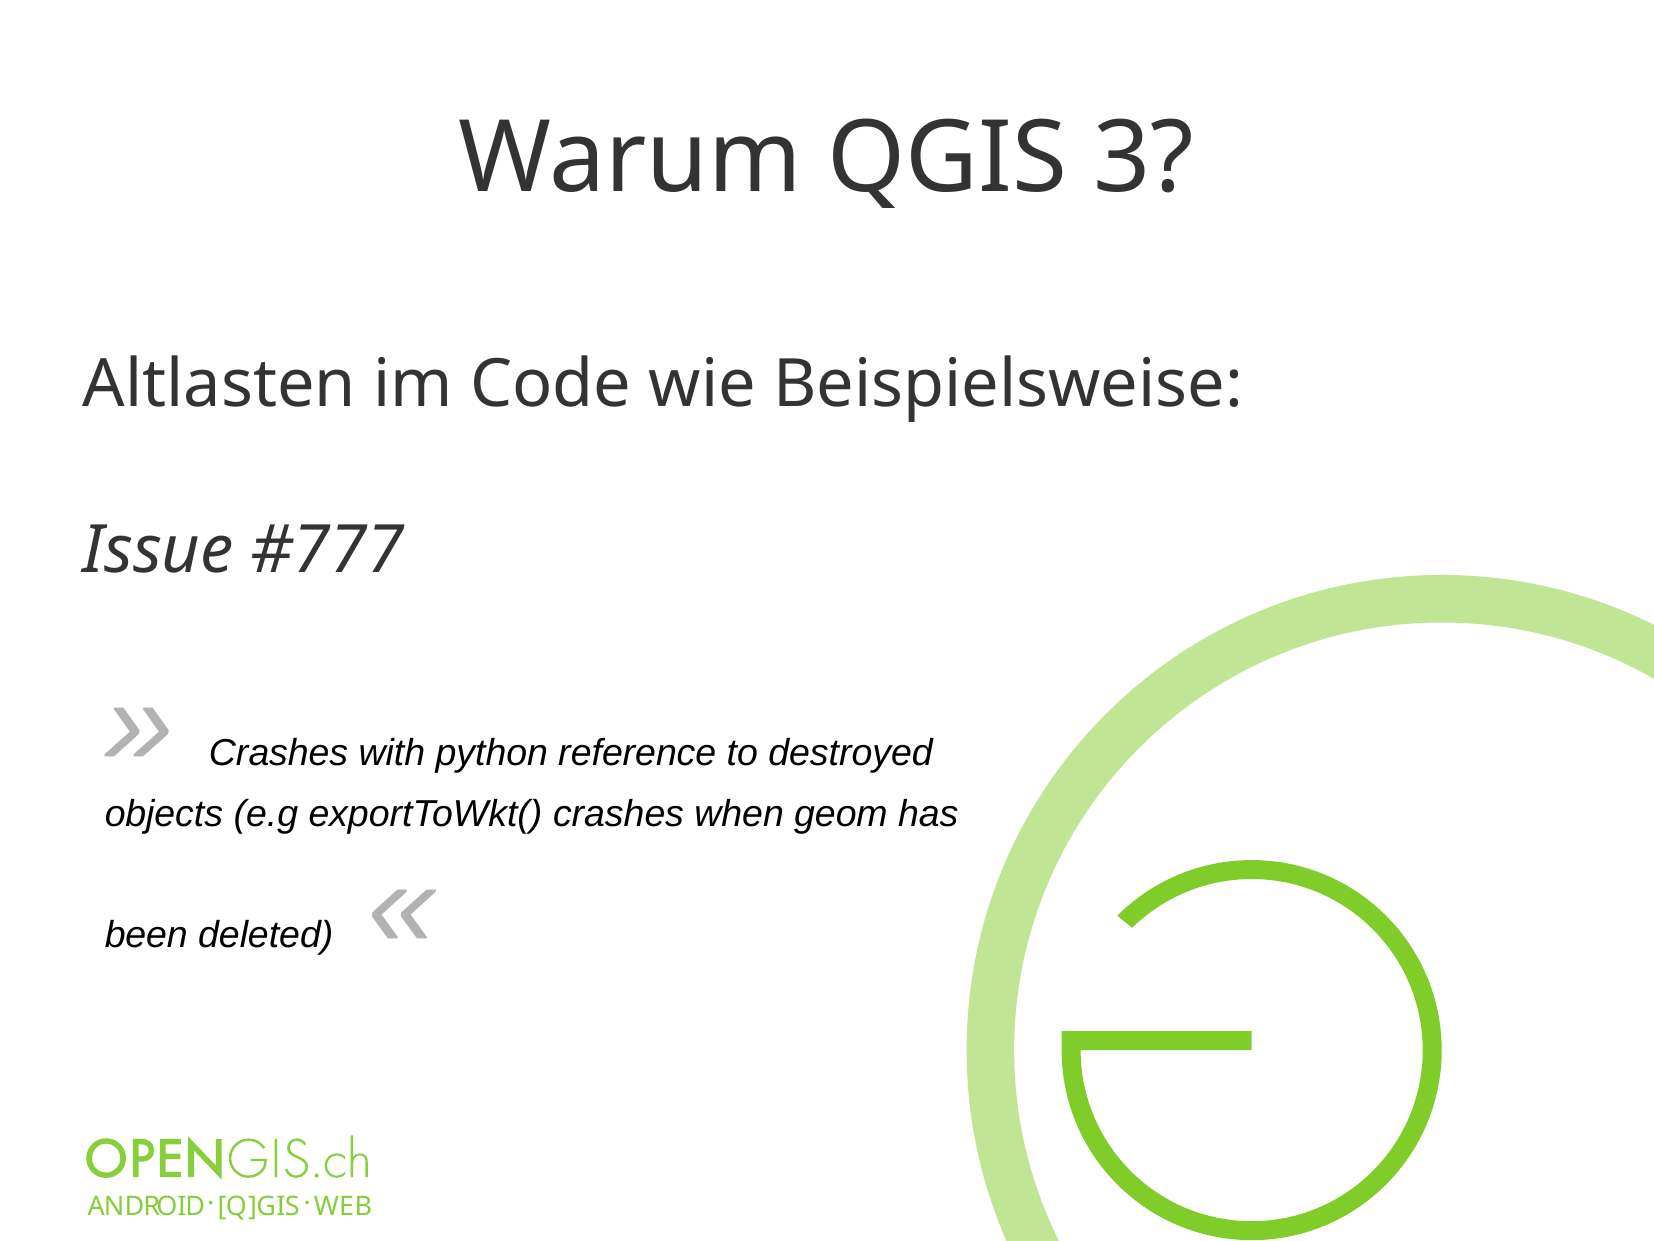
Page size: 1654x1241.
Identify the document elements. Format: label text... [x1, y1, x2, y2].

title Warum QGIS 3? [82, 49, 1571, 257]
text_box » Crashes with python reference to destroyed objects (e.g exportToWkt() crashes when geom has been deleted) « [90, 645, 1006, 1010]
list Altlasten im Code wie Beispielsweise: Issue #777 [82, 290, 1571, 1010]
